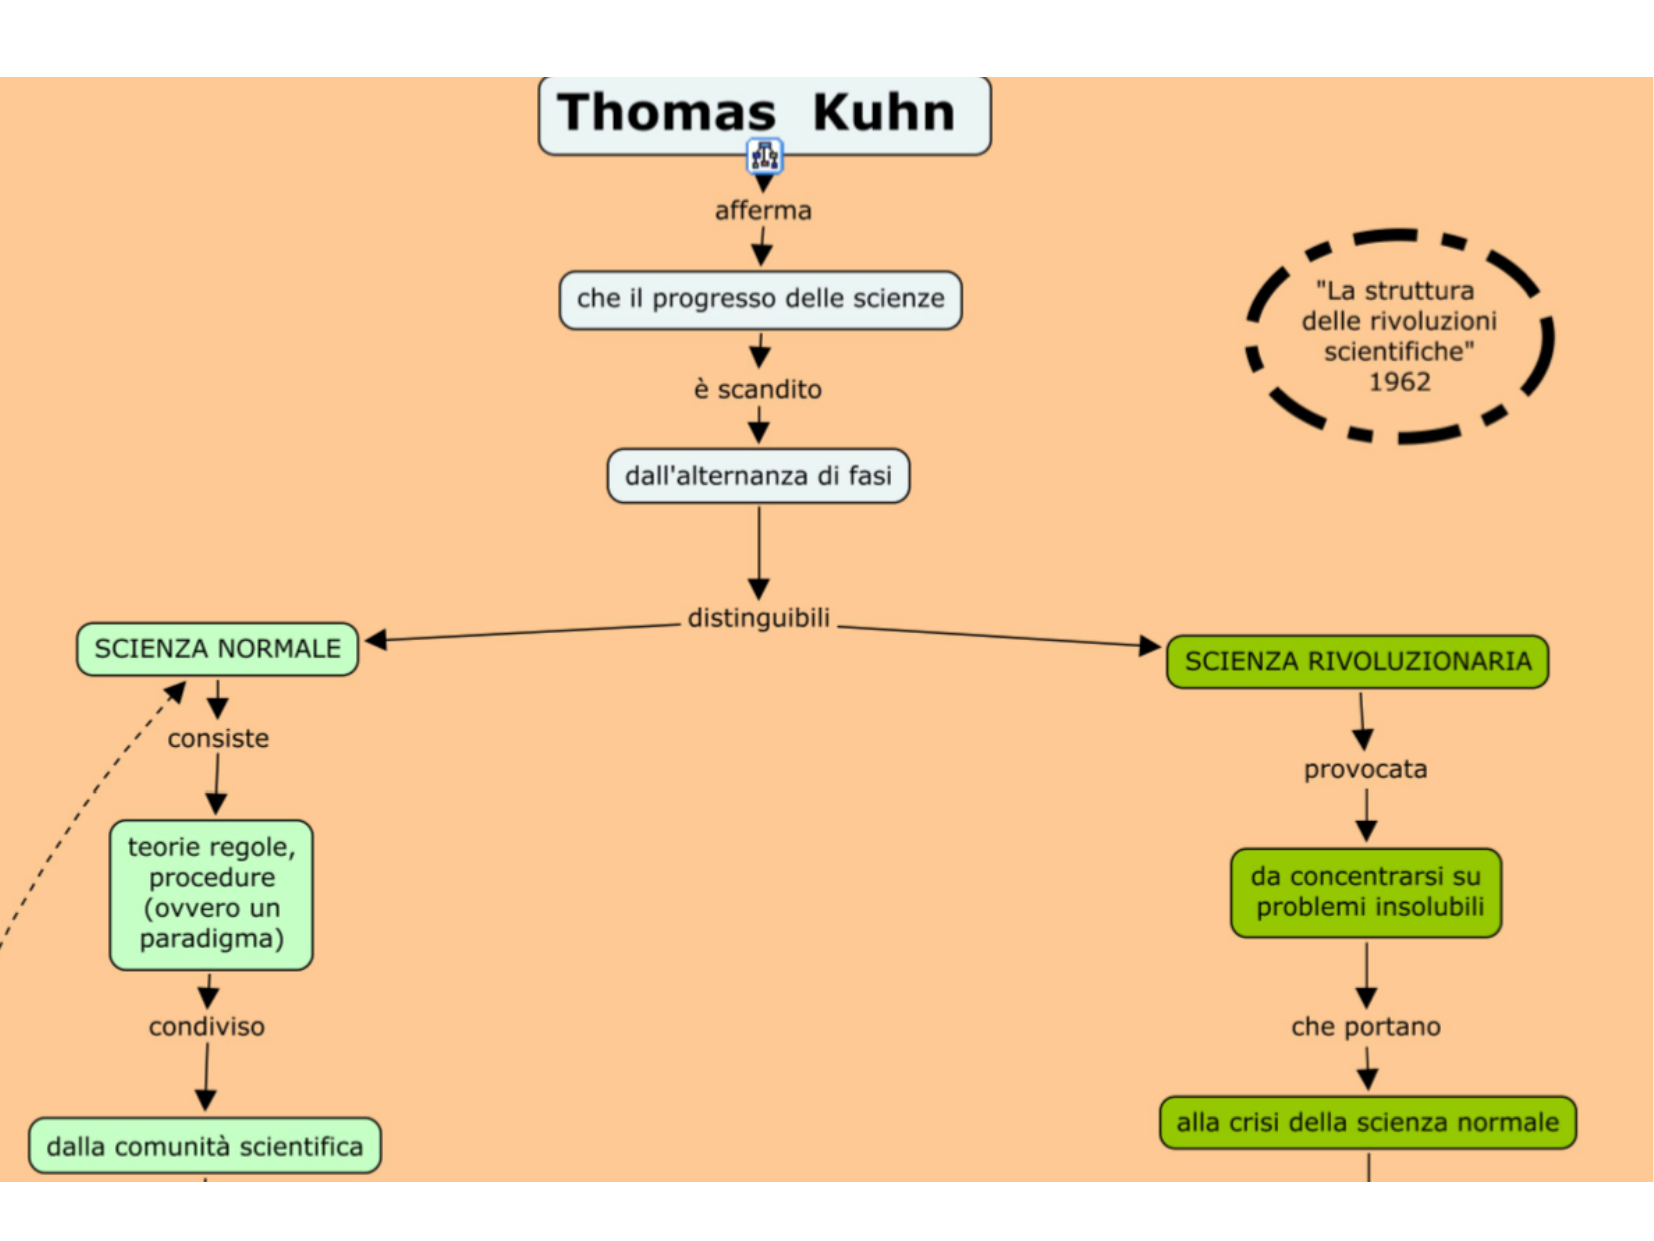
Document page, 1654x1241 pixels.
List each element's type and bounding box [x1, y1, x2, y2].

picture [0, 77, 1654, 1182]
